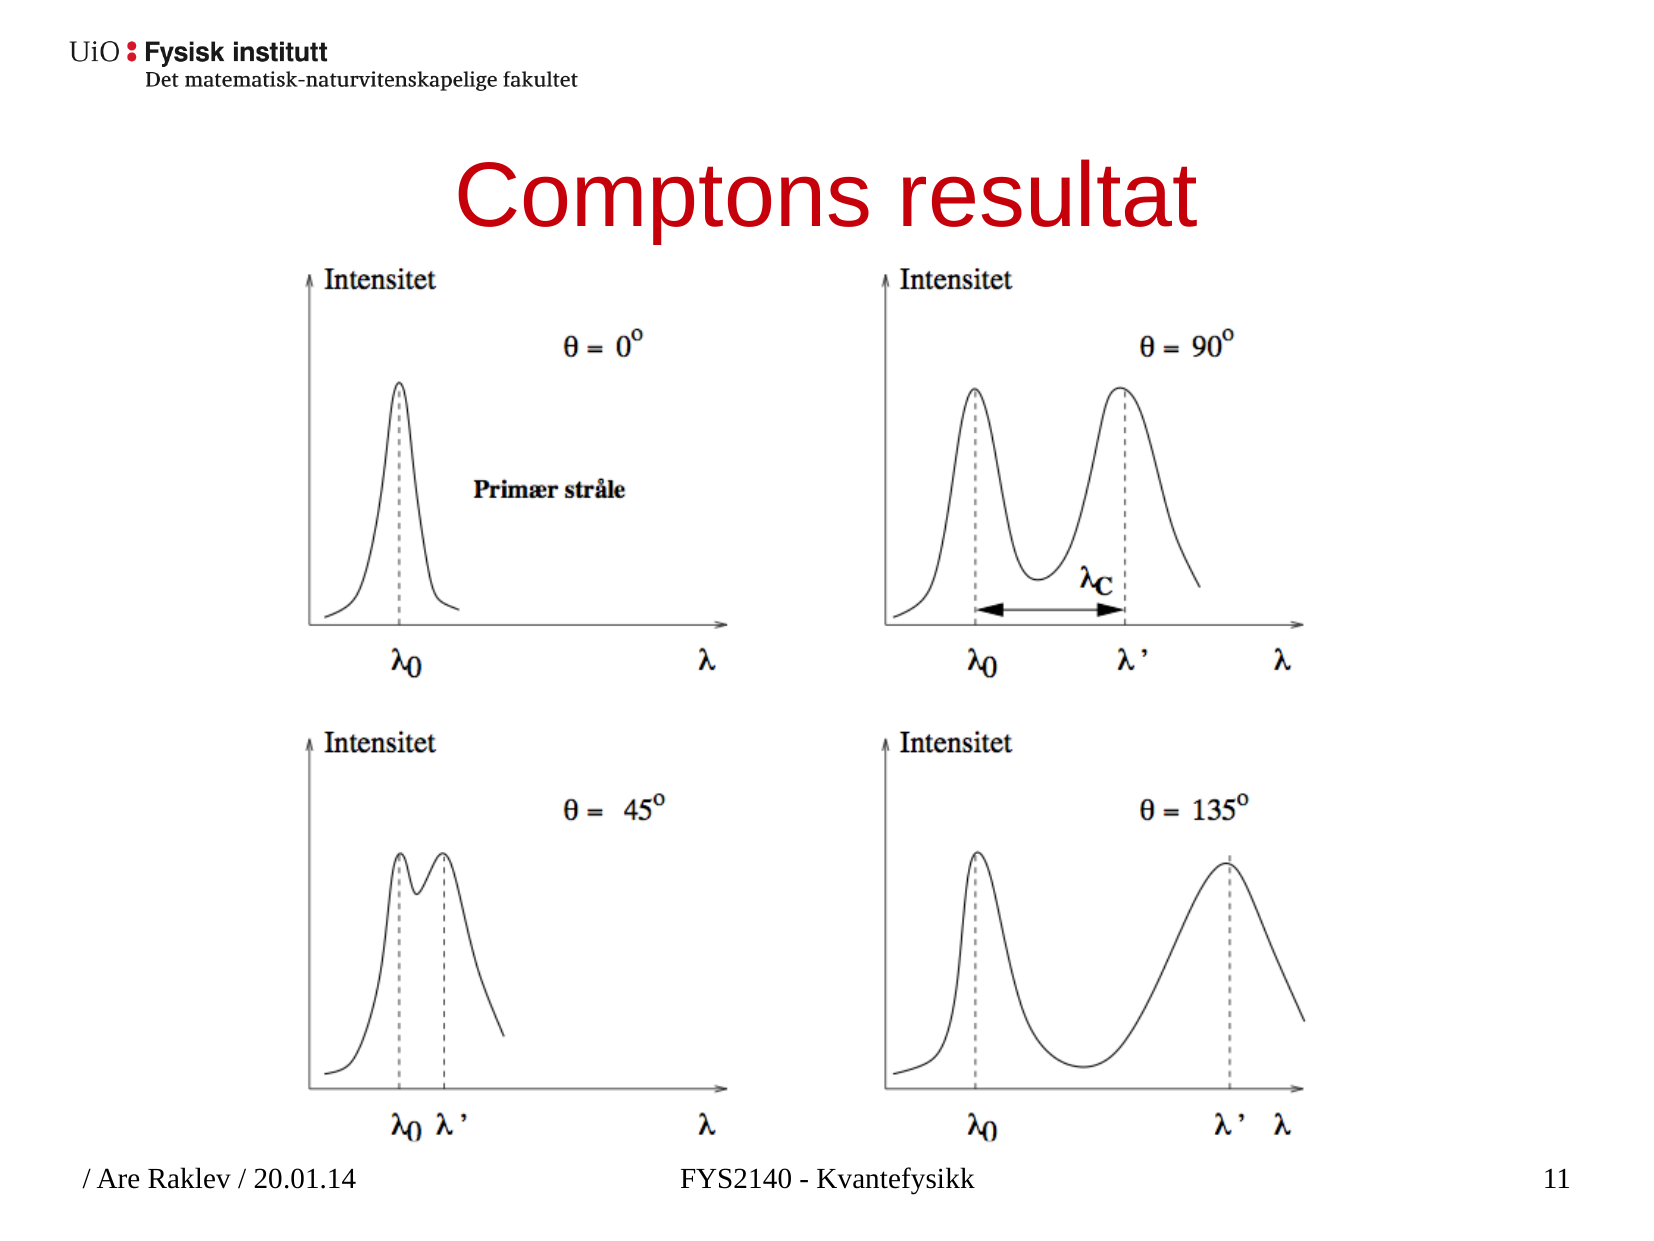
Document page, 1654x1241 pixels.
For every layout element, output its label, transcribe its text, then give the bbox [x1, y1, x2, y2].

picture [68, 37, 581, 93]
title Comptons resultat [82, 90, 1571, 298]
picture [279, 251, 1386, 1157]
